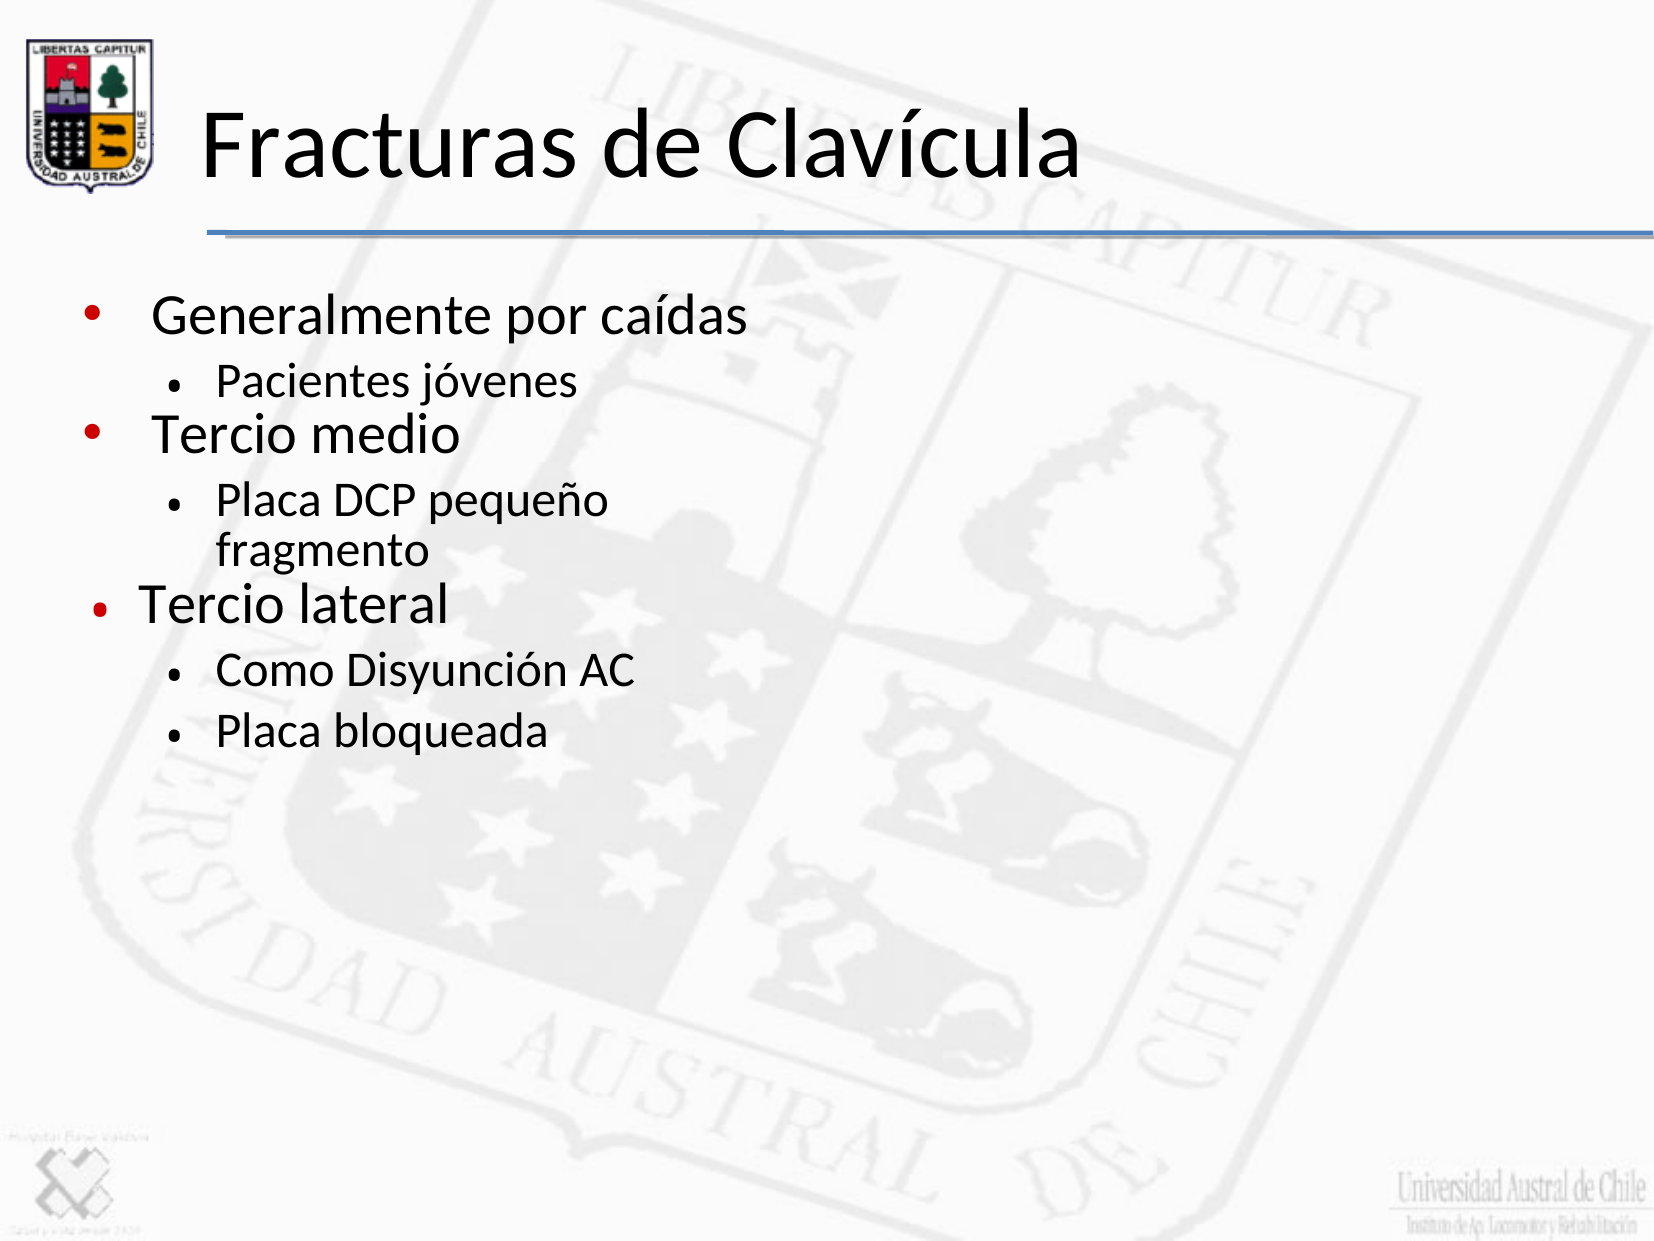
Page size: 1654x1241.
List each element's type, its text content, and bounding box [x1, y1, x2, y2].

picture [0, 0, 1654, 1241]
list Generalmente por caídas Pacientes jóvenes Tercio medio Placa DCP pequeño fragmento Tercio lateral Como Disyunción AC Placa bloqueada [82, 290, 809, 1109]
title Fracturas de Clavícula [82, 49, 1571, 257]
